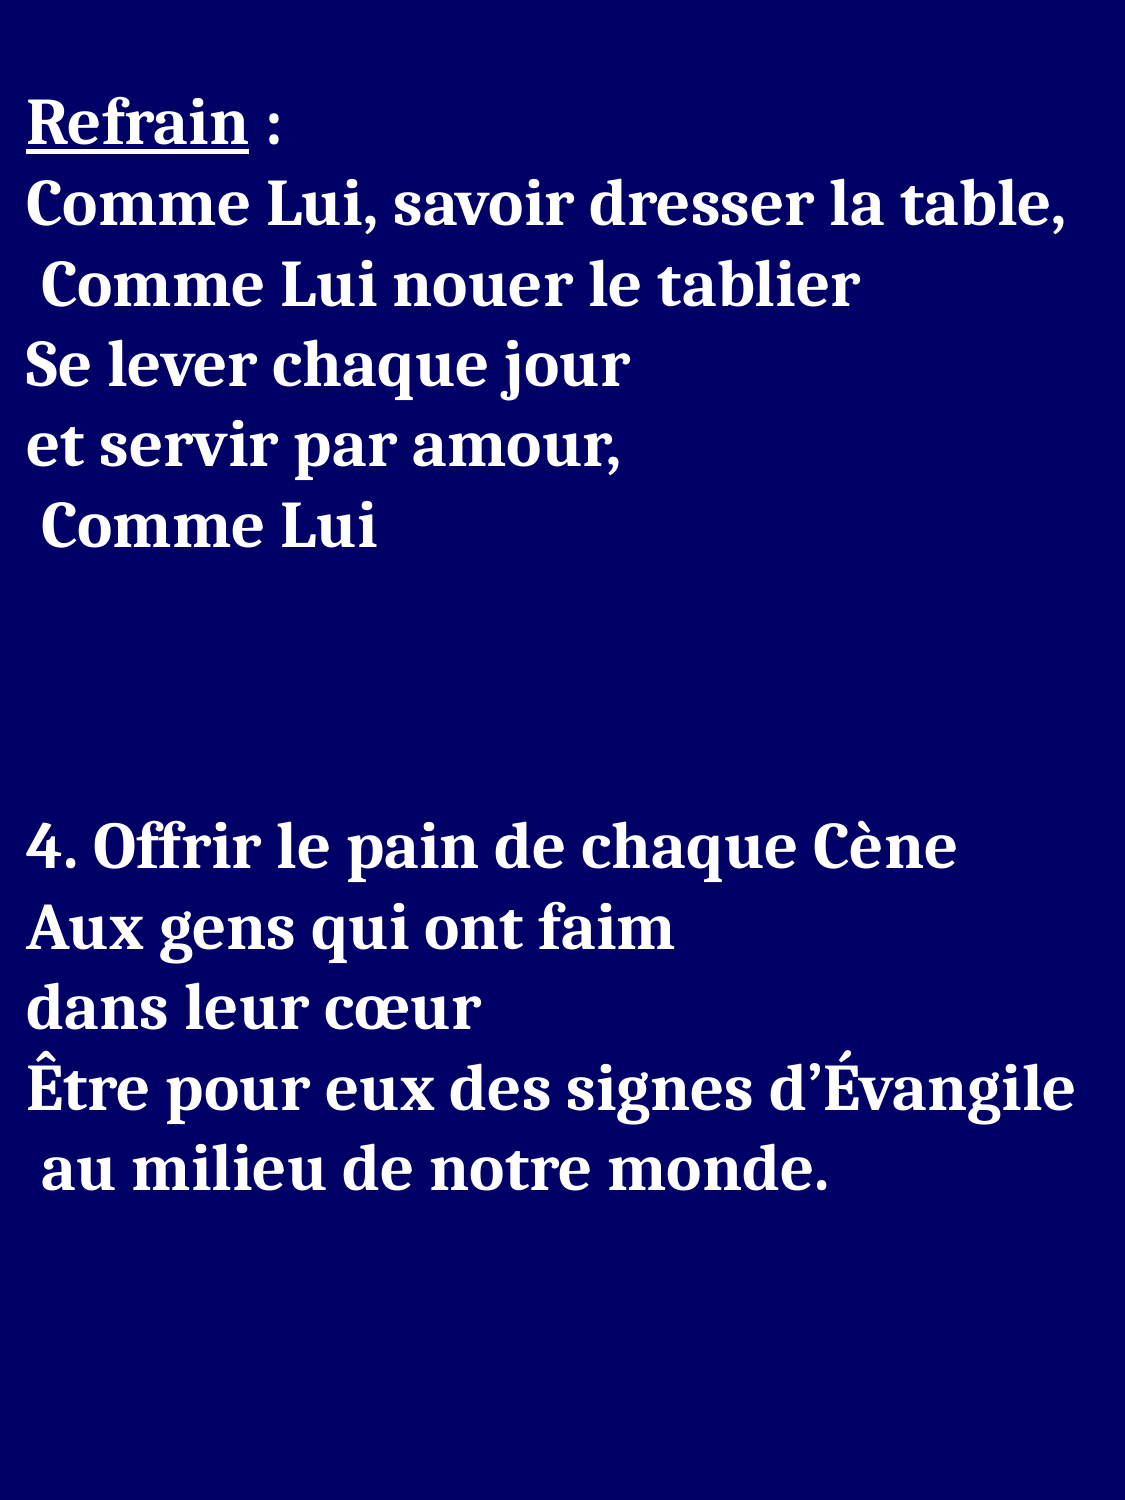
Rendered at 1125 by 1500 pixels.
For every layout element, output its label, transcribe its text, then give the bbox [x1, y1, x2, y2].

text_box Refrain : Comme Lui, savoir dresser la table, Comme Lui nouer le tablier Se lever chaque jour et servir par amour, Comme Lui 4. Offrir le pain de chaque Cène Aux gens qui ont faim dans leur cœur Être pour eux des signes d’Évangile au milieu de notre monde. [11, 70, 1111, 1293]
